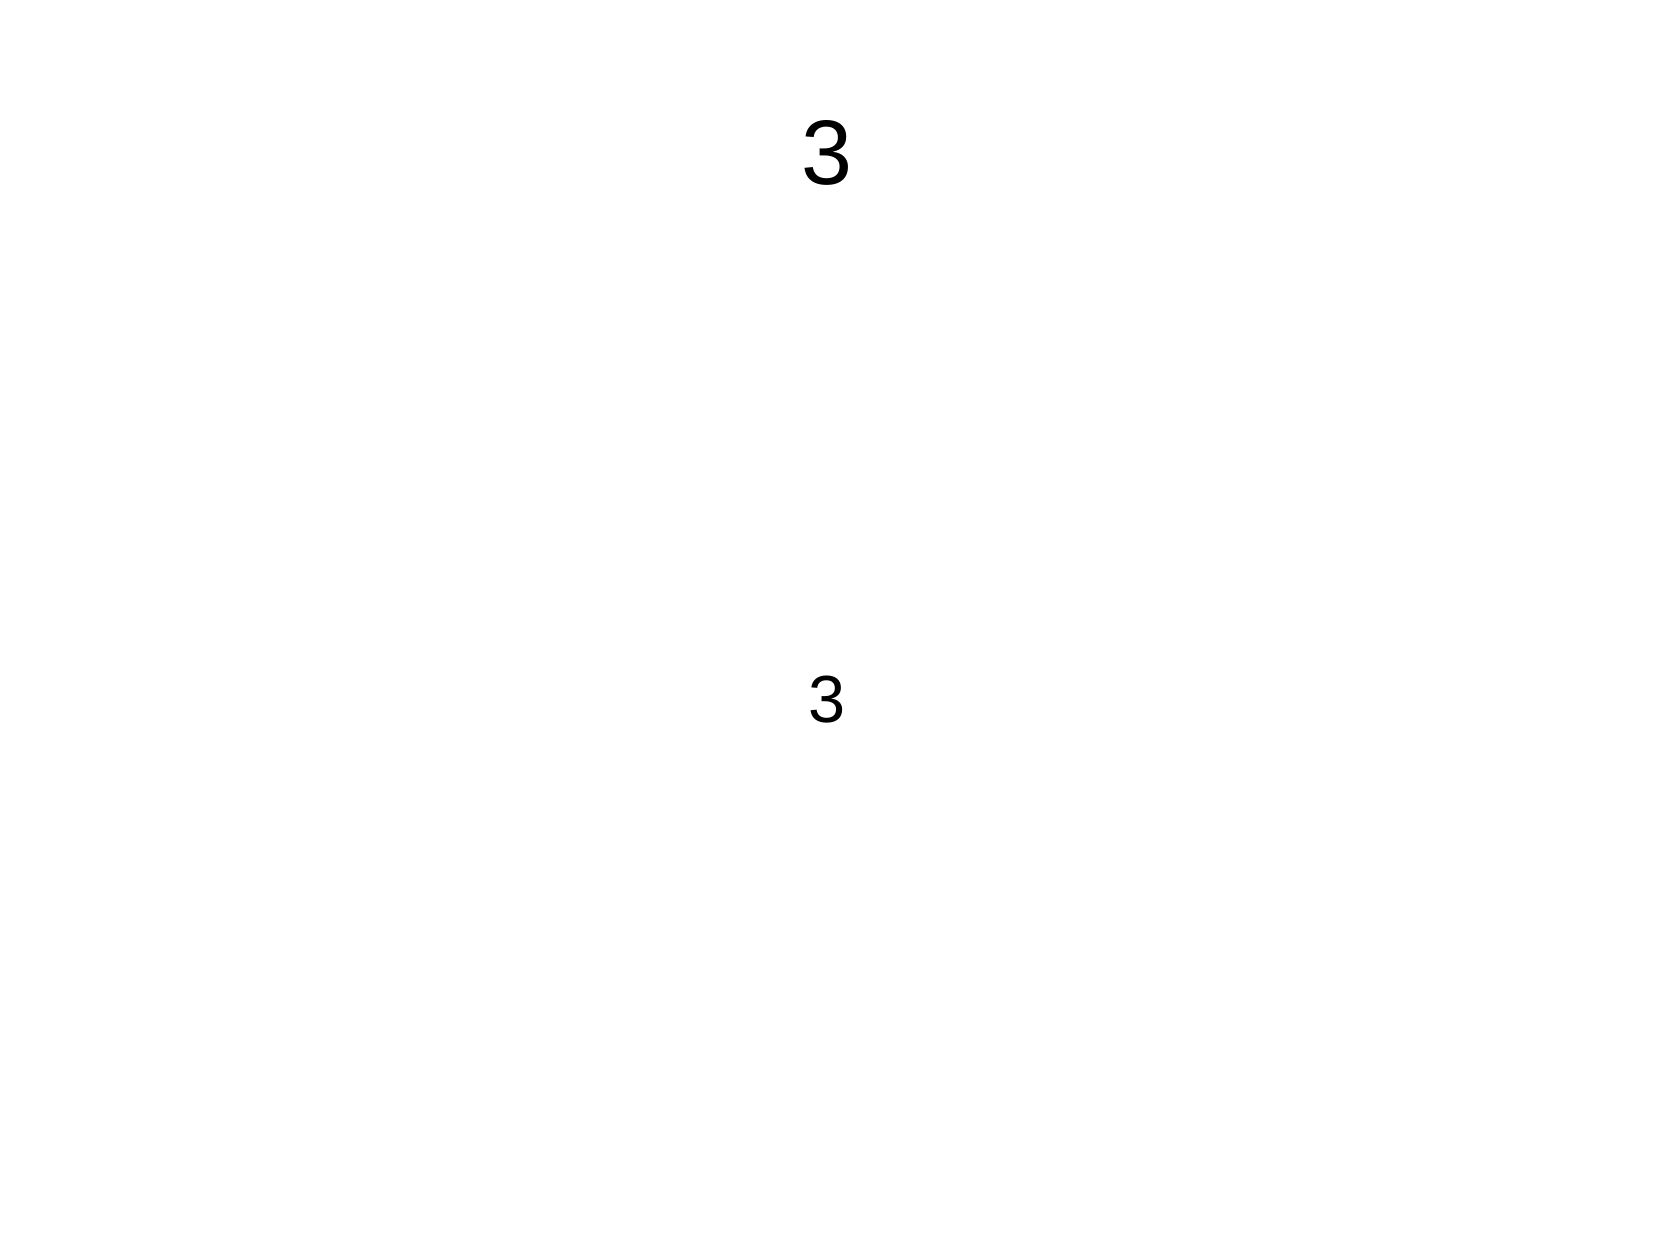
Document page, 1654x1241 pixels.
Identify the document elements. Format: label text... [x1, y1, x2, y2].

title 3 [82, 49, 1571, 257]
subtitle 3 [82, 290, 1571, 1109]
